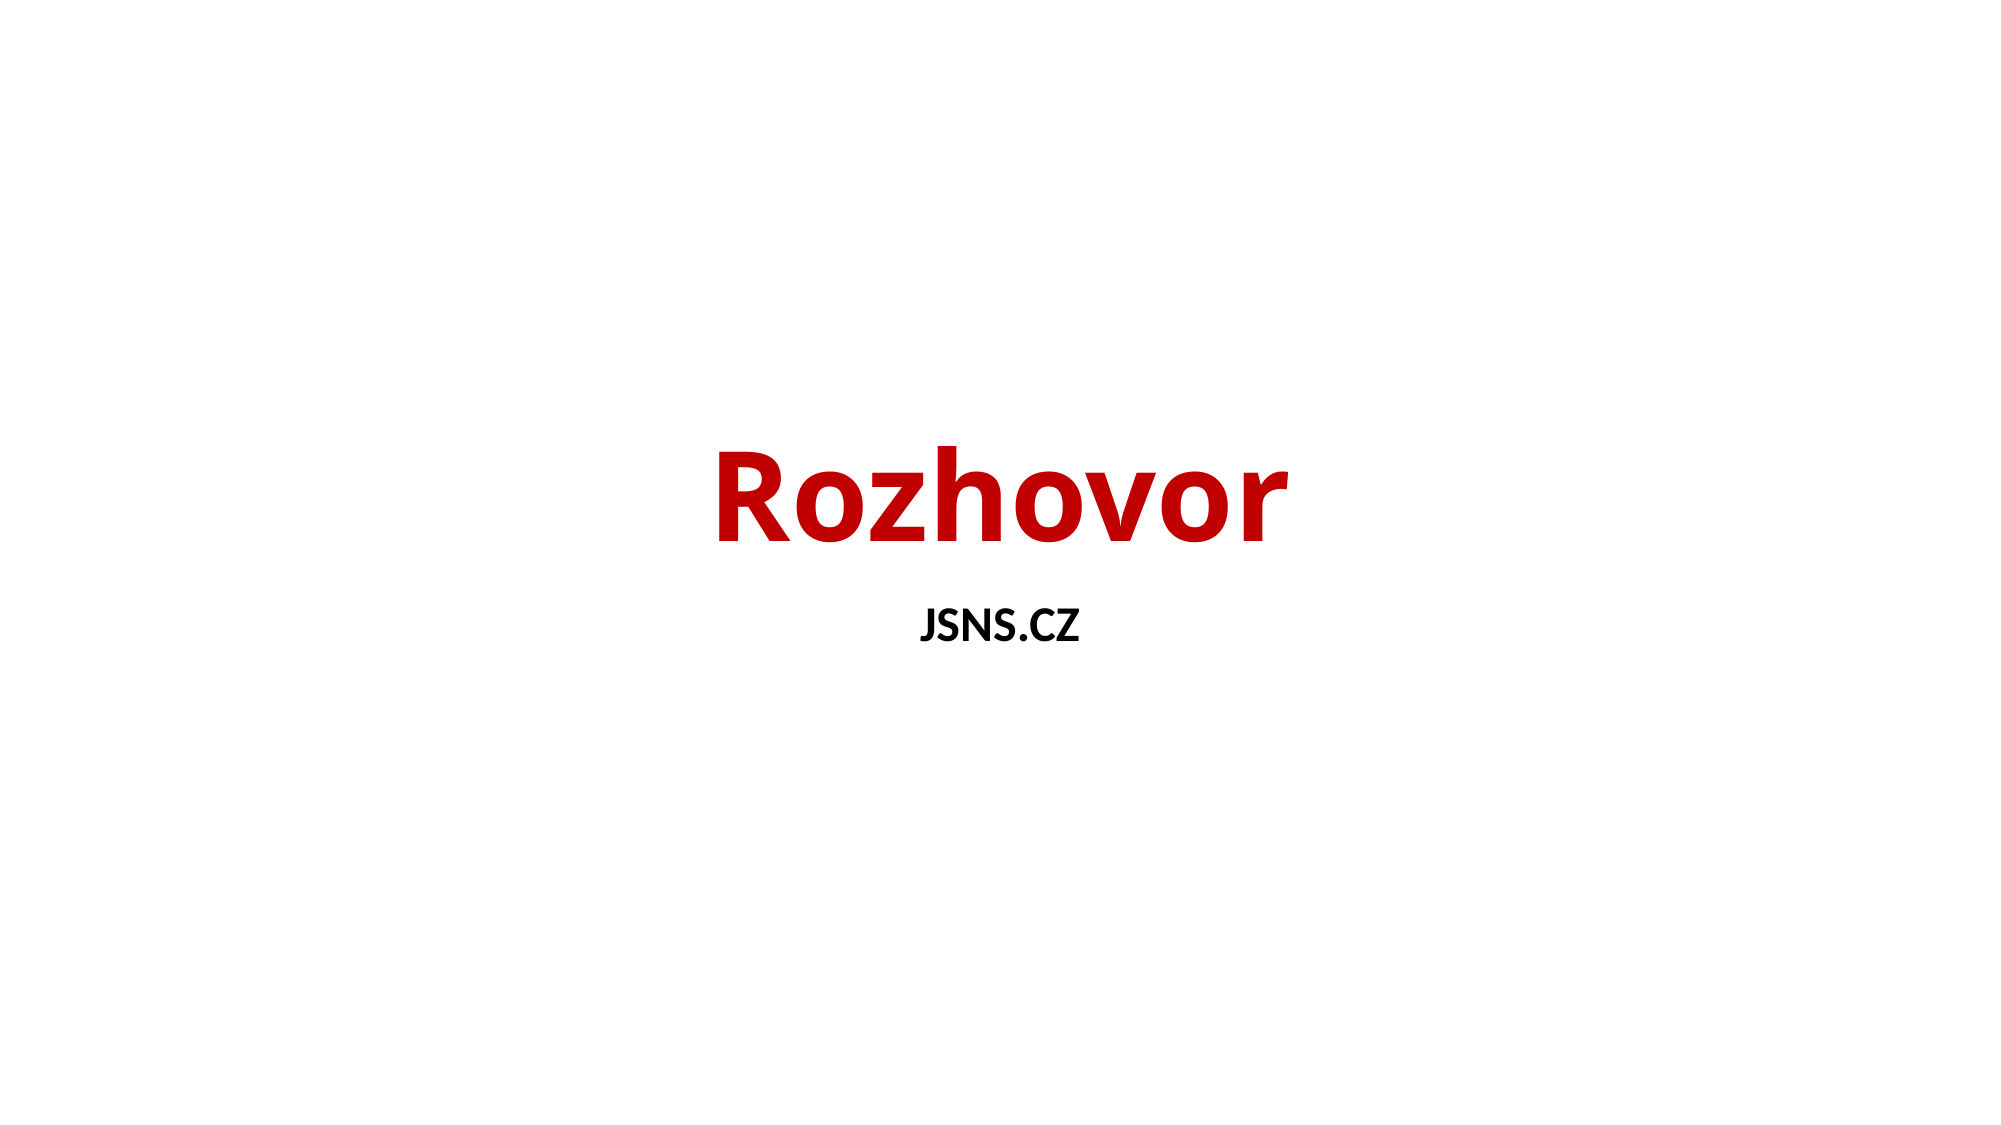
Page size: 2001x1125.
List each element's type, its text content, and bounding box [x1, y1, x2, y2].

subtitle JSNS.CZ [249, 590, 1750, 863]
title Rozhovor [249, 184, 1750, 576]
